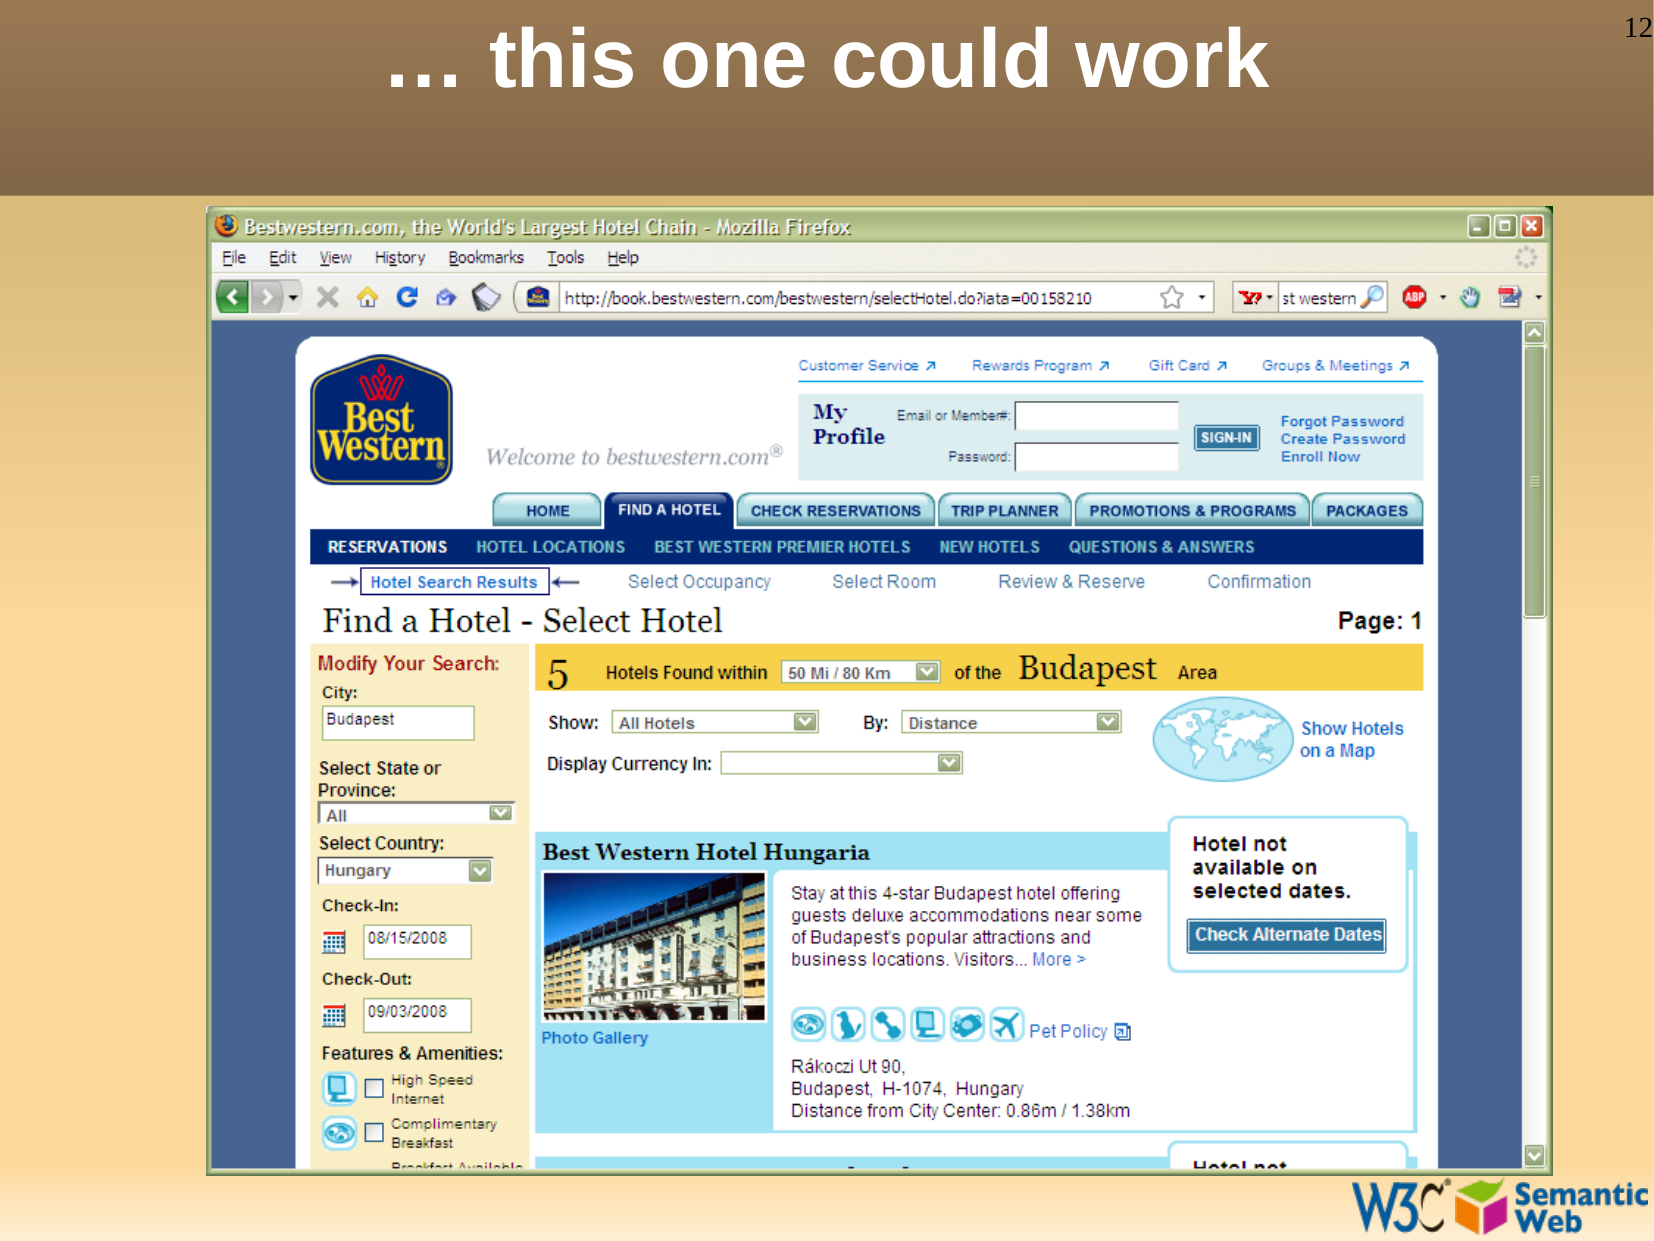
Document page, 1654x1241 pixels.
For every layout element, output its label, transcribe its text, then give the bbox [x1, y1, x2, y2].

title … this one could work [0, 0, 1654, 119]
picture [0, 119, 1654, 1241]
